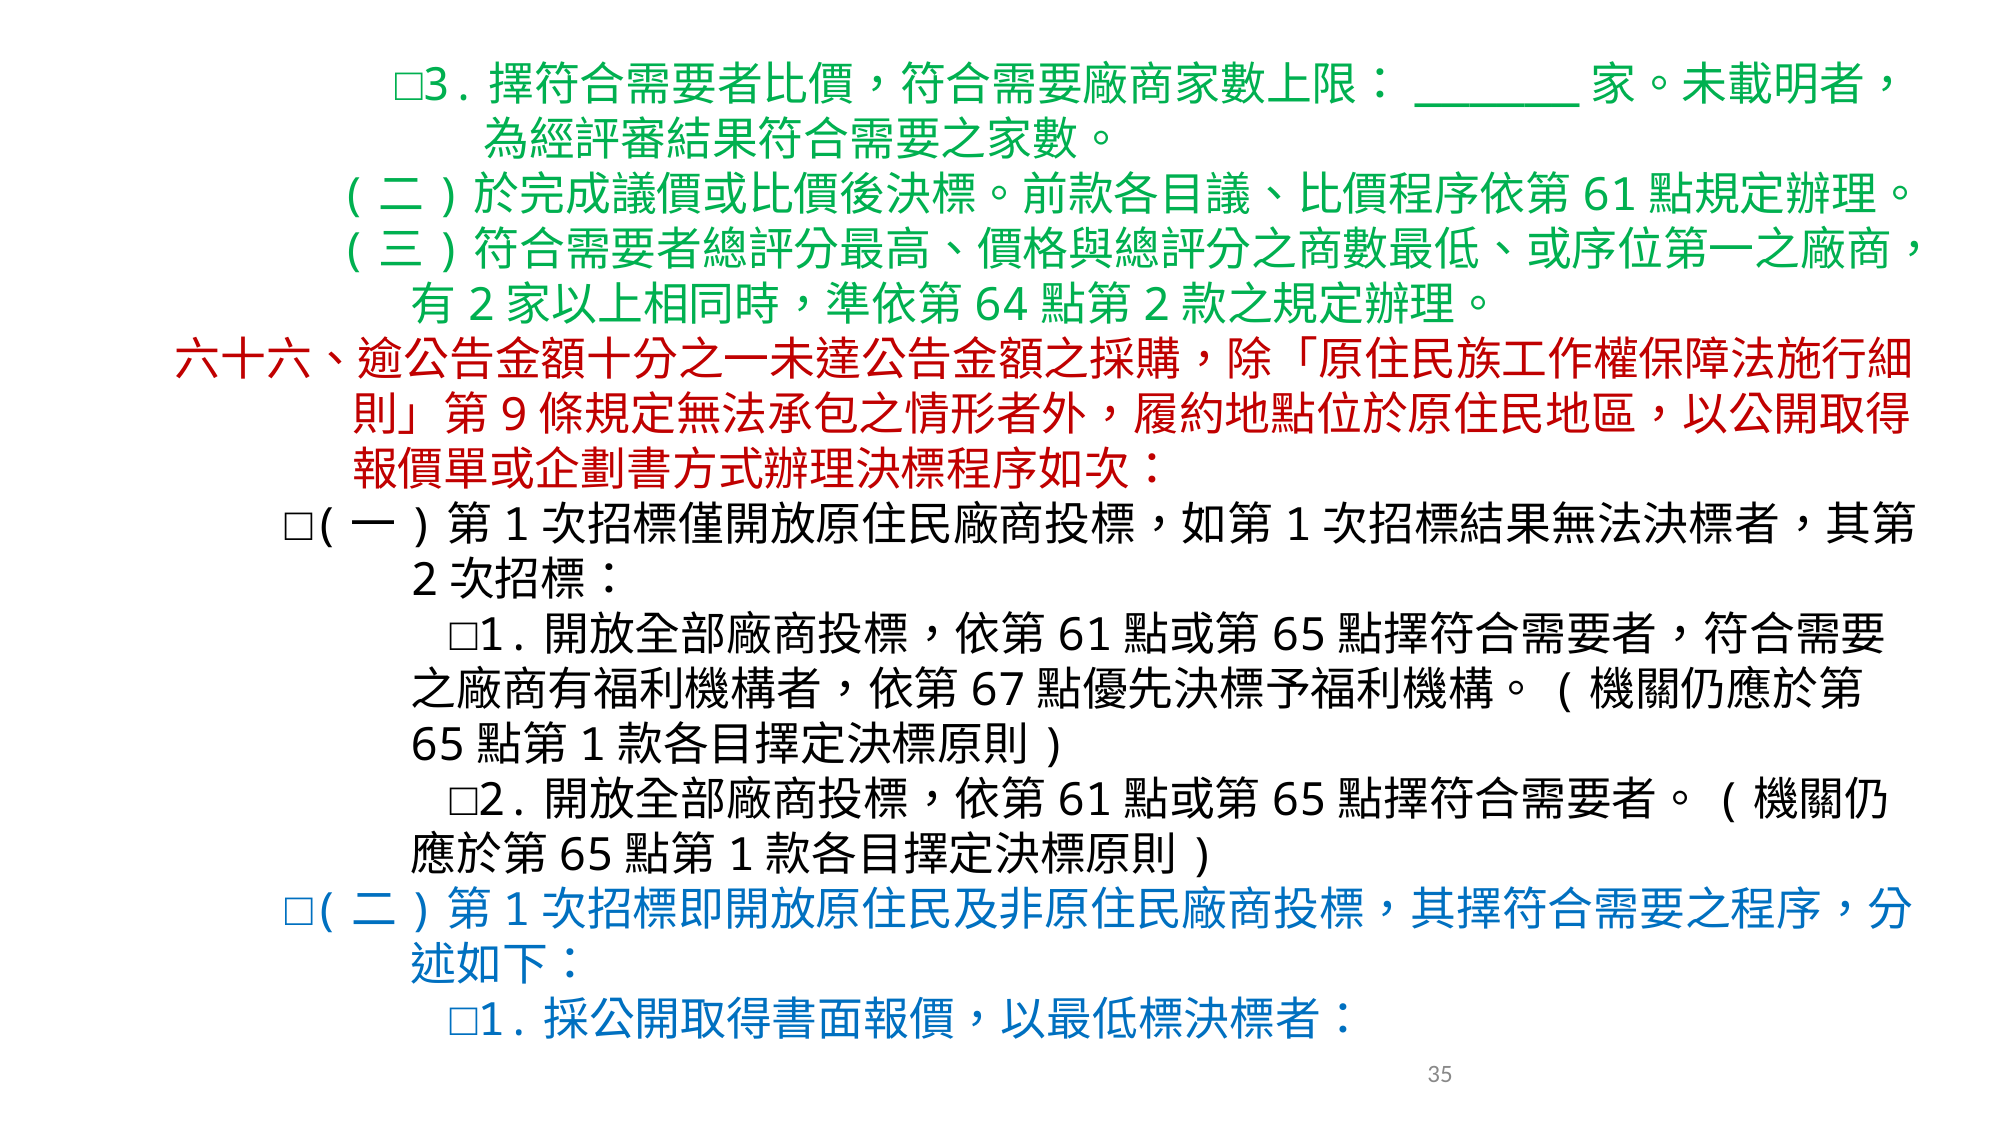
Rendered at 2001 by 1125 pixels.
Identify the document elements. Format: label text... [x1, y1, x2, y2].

text_box 35 [1412, 1042, 1863, 1103]
text_box □3.擇符合需要者比價，符合需要廠商家數上限：______家。未載明者，為經評審結果符合需要之家數。 (二)於完成議價或比價後決標。前款各目議、比價程序依第61點規定辦理。 (三)符合需要者總評分最高、價格與總評分之商數最低、或序位第一之廠商，有2家以上相同時，準依第64點第2款之規定辦理。 六十六、逾公告金額十分之一未達公告金額之採購，除「原住民族工作權保障法施行細則」第9條規定無法承包之情形者外，履約地點位於原住民地區，以公開取得報價單或企劃書方式辦理決標程序如次： □(一)第1次招標僅開放原住民廠商投標，如第1次招標結果無法決標者，其第2次招標： □1.開放全部廠商投標，依第61點或第65點擇符合需要者，符合需要之廠商有福利機構者，依第67點優先決標予福利機構。(機關仍應於第65點第1款各目擇定決標原則) □2.開放全部廠商投標，依第61點或第65點擇符合需要者。(機關仍應於第65點第1款各目擇定決標原則) □(二)第1次招標即開放原住民及非原住民廠商投標，其擇符合需要之程序，分述如下： □1.採公開取得書面報價，以最低標決標者： [160, 47, 1937, 1052]
